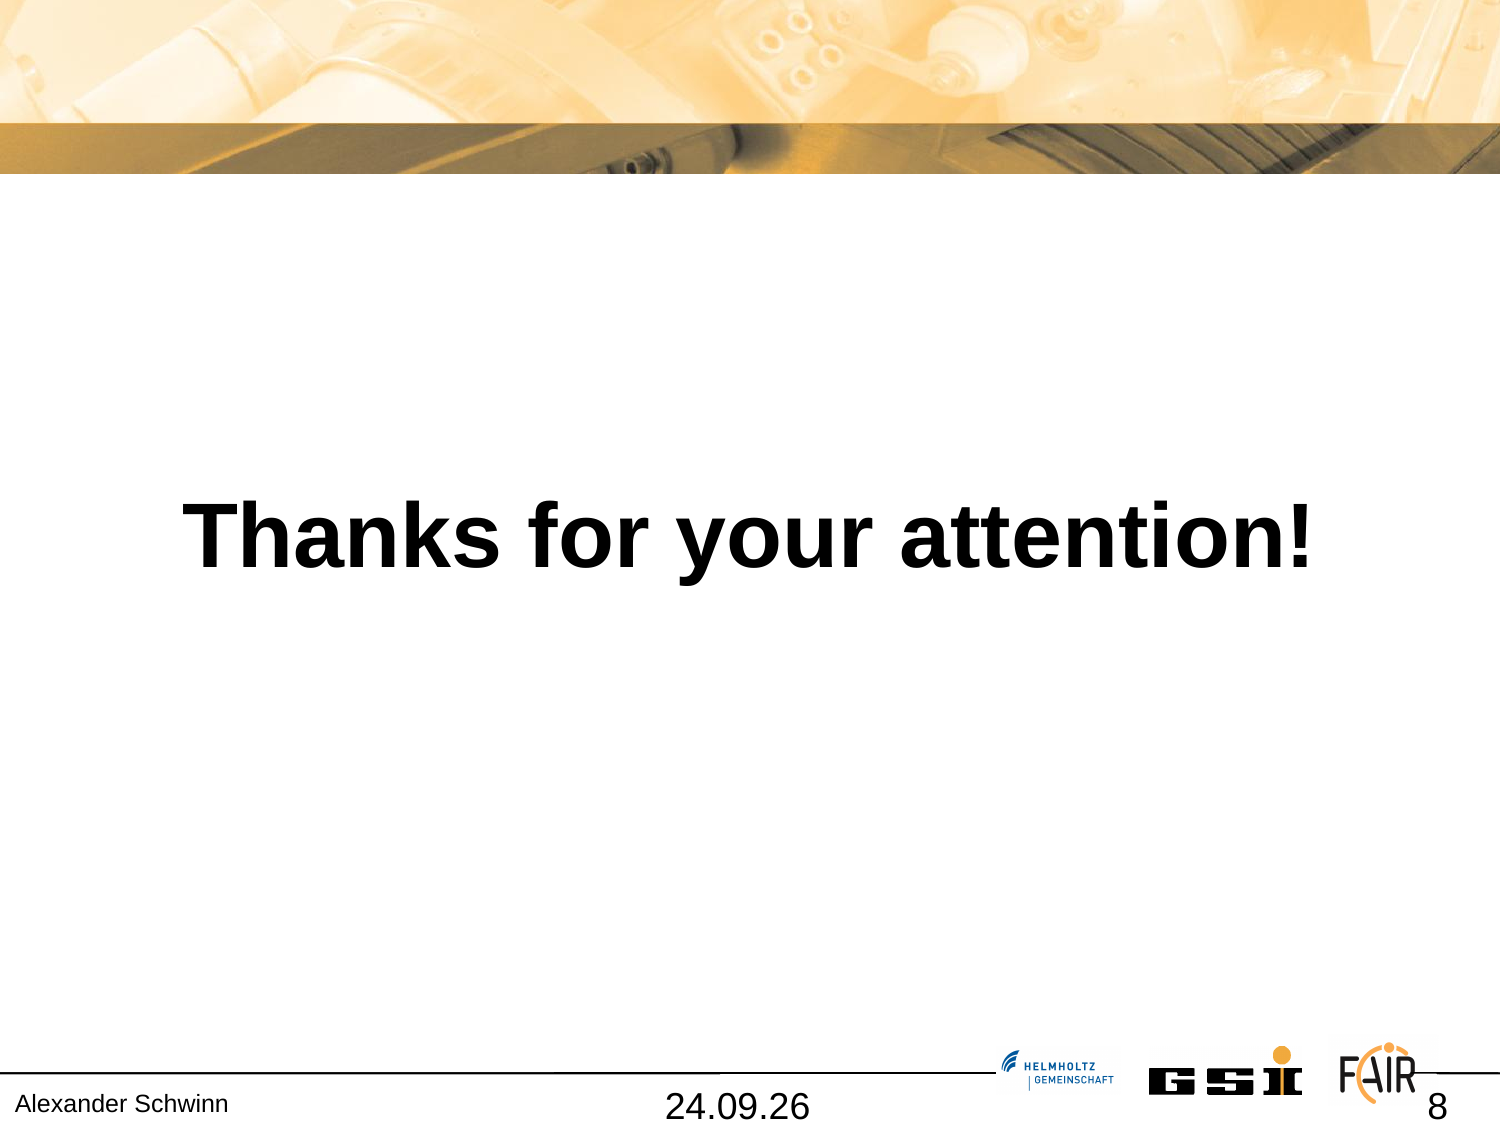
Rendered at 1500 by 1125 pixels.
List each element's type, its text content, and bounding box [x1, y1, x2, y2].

picture [0, 0, 1500, 175]
picture [1328, 1034, 1439, 1106]
picture [1149, 1046, 1302, 1095]
title Thanks for your attention! [75, 437, 1426, 625]
picture [1433, 1095, 1439, 1104]
picture [996, 1046, 1121, 1095]
